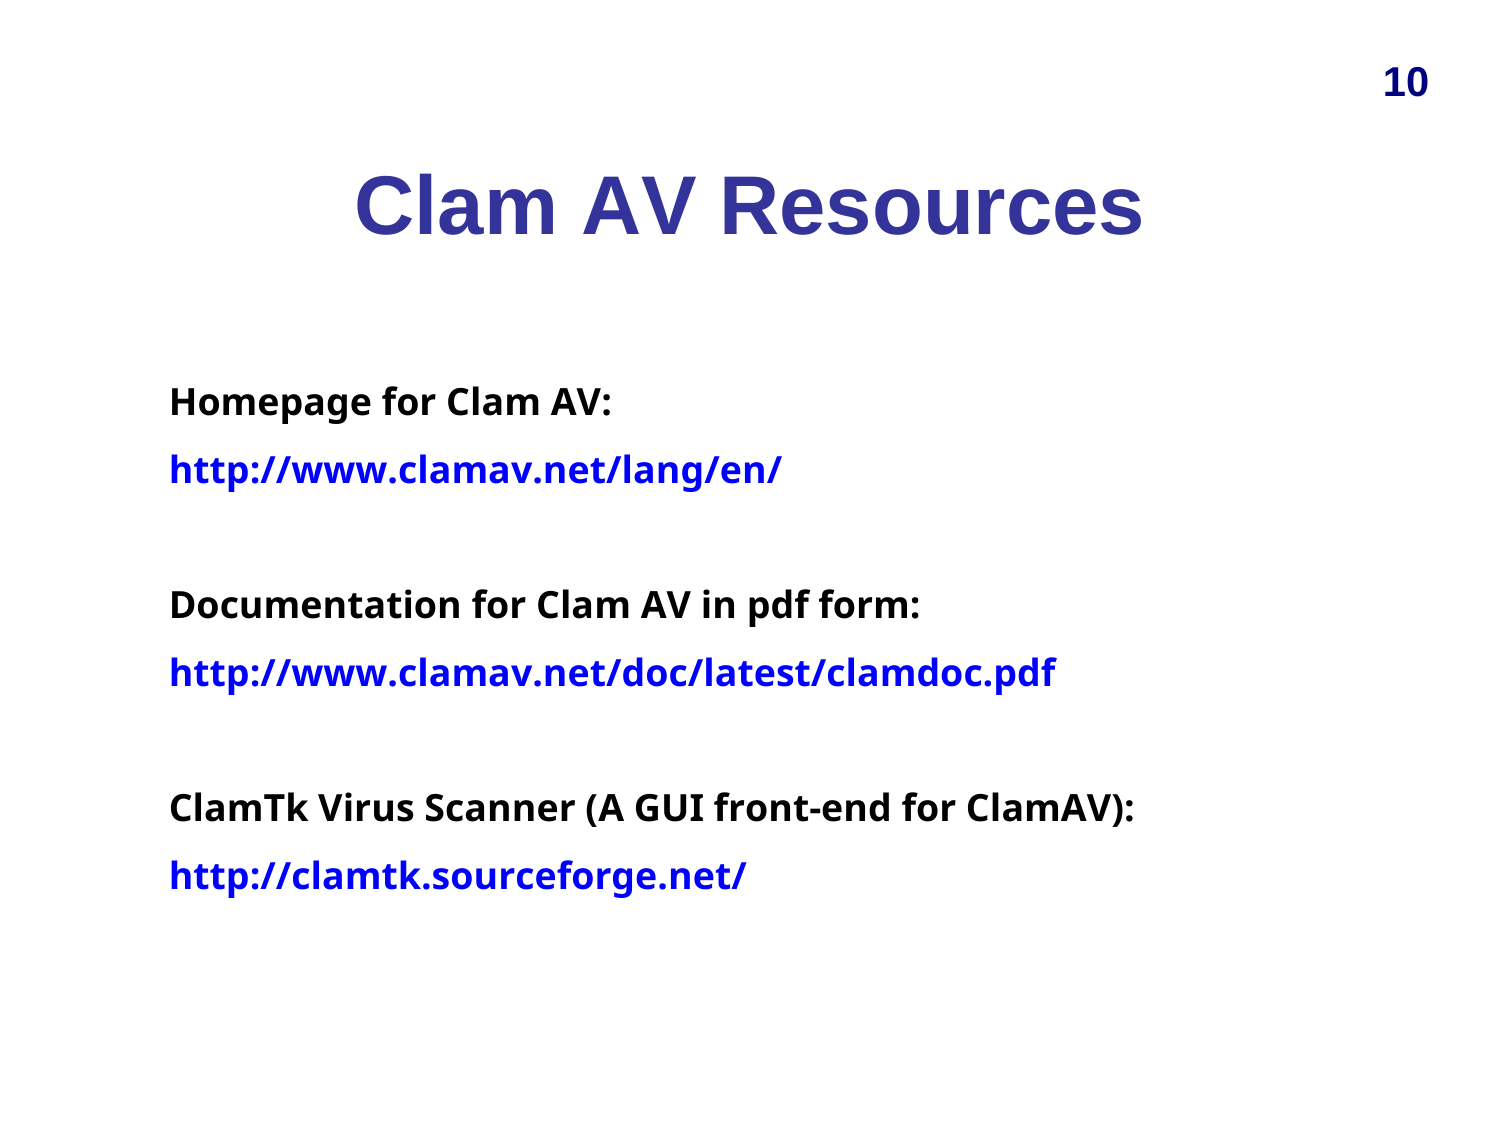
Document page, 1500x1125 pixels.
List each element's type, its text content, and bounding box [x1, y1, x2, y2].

title Clam AV Resources [75, 112, 1426, 300]
text_box 10 [1350, 47, 1463, 113]
list Homepage for Clam AV: http://www.clamav.net/lang/en/ Documentation for Clam AV in pdf form: http://www.clamav.net/doc/latest/clamdoc.pdf ClamTk Virus Scanner (A GUI front-end for ClamAV): http://clamtk.sourceforge.net/ [112, 375, 1351, 948]
